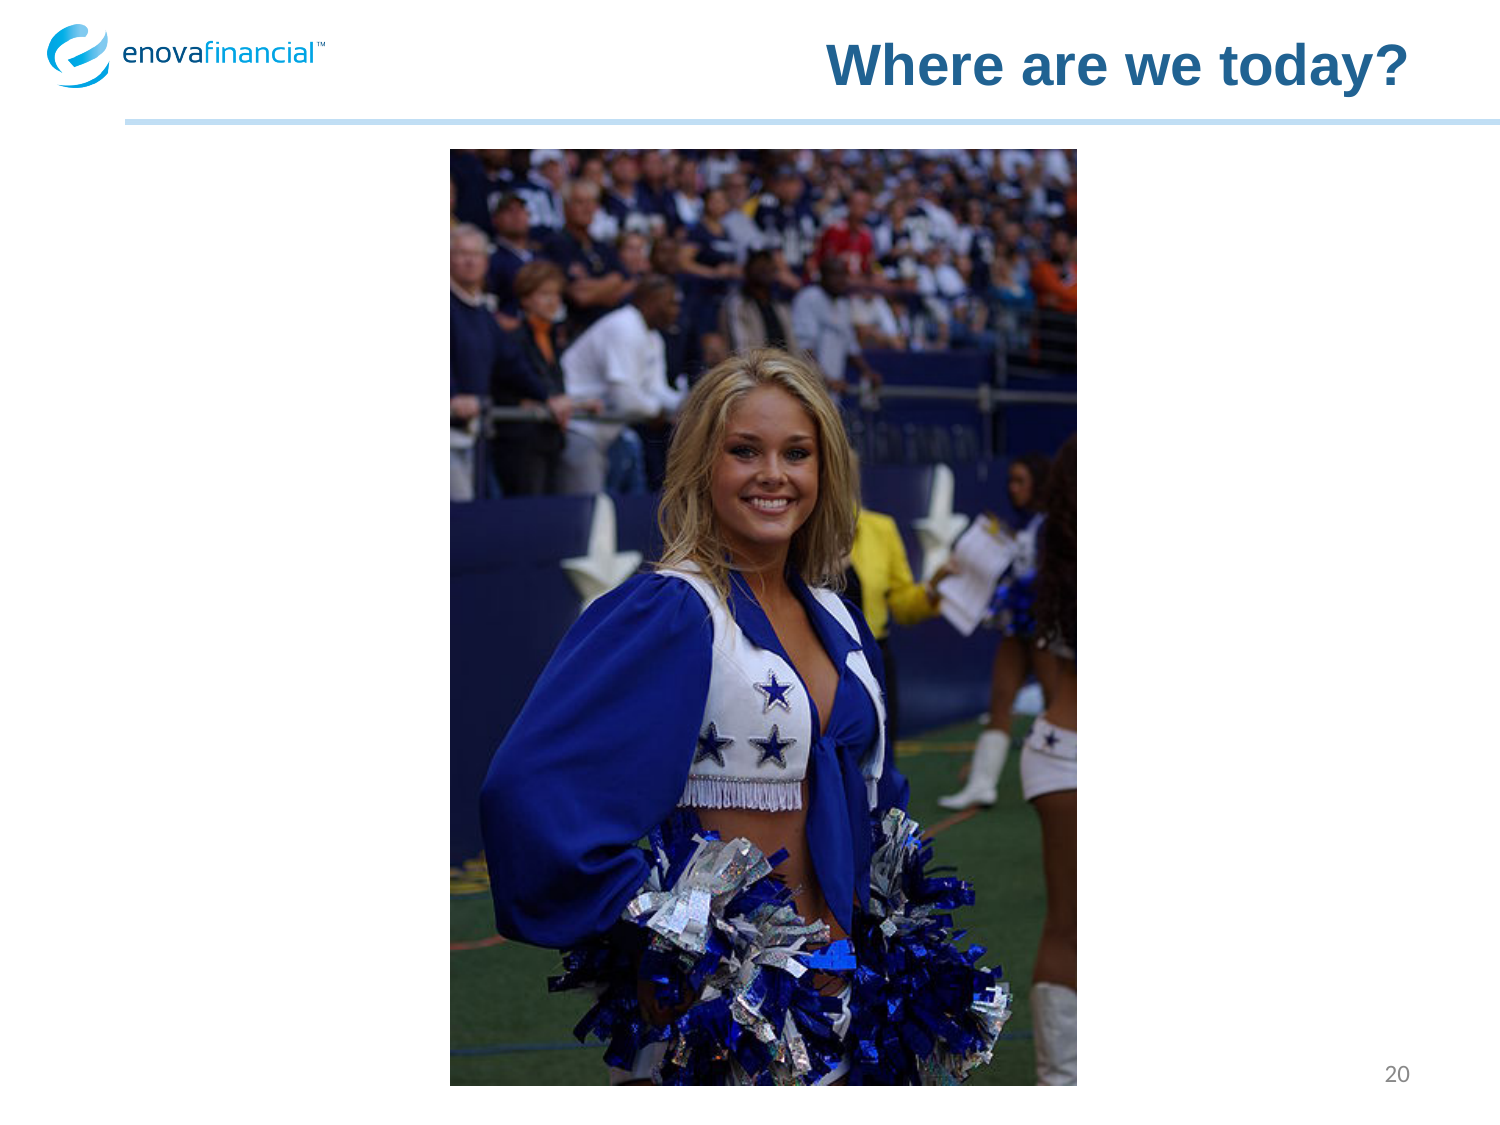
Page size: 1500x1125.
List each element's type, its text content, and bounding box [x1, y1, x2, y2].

list Where are we today? [337, 24, 1426, 115]
picture [47, 24, 325, 88]
picture [450, 149, 1077, 1086]
picture [125, 119, 1500, 125]
text_box 29 [1074, 1042, 1426, 1103]
